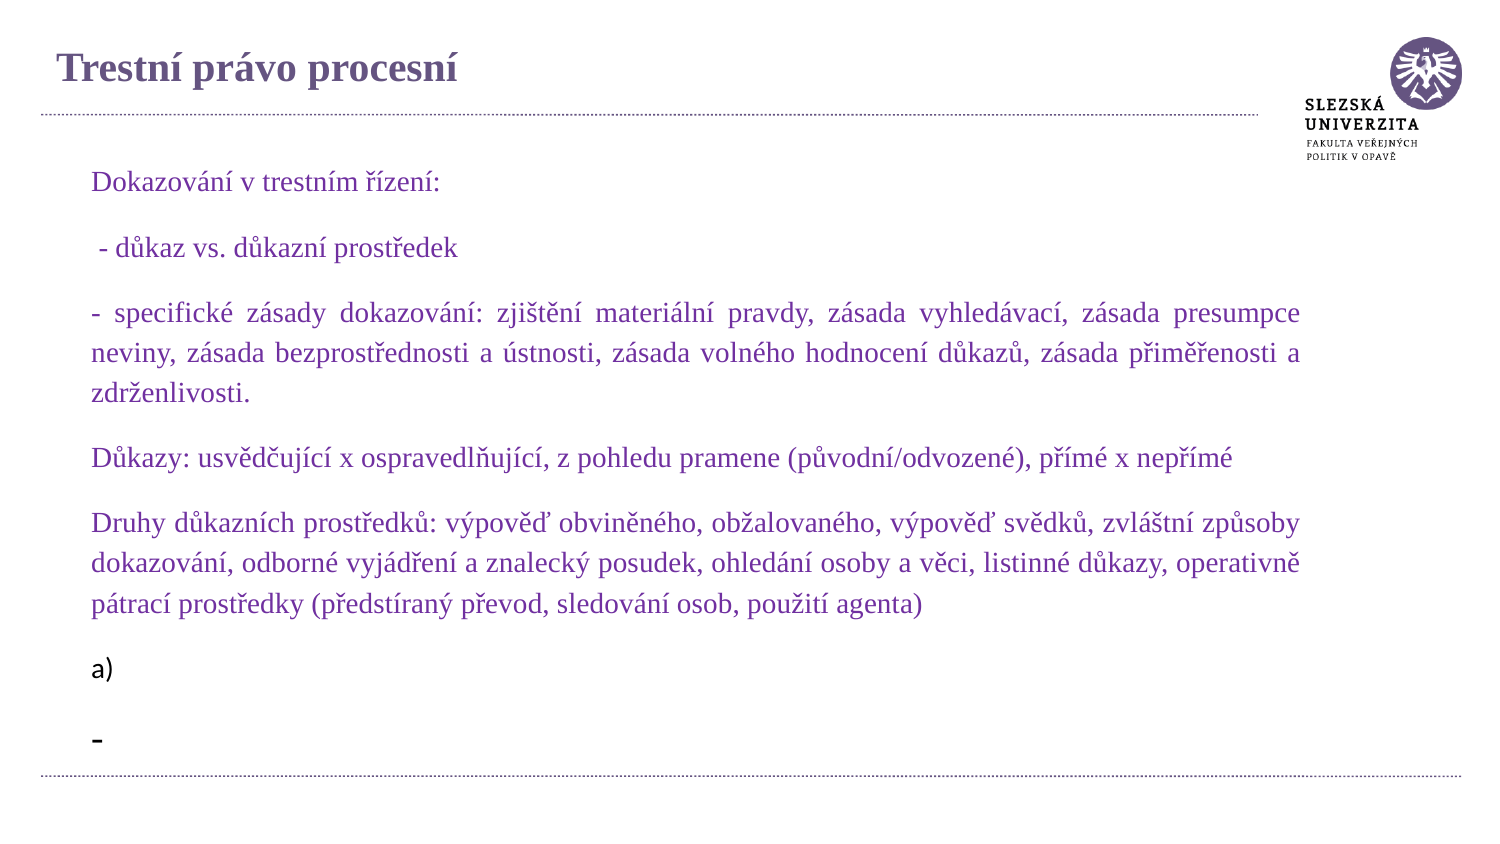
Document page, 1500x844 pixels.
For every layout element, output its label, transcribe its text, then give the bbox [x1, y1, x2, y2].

text_box Dokazování v trestním řízení: - důkaz vs. důkazní prostředek - specifické zásady dokazování: zjištění materiální pravdy, zásada vyhledávací, zásada presumpce neviny, zásada bezprostřednosti a ústnosti, zásada volného hodnocení důkazů, zásada přiměřenosti a zdrženlivosti. Důkazy: usvědčující x ospravedlňující, z pohledu pramene (původní/odvozené), přímé x nepřímé Druhy důkazních prostředků: výpověď obviněného, obžalovaného, výpověď svědků, zvláštní způsoby dokazování, odborné vyjádření a znalecký posudek, ohledání osoby a věci, listinné důkazy, operativně pátrací prostředky (předstíraný převod, sledování osob, použití agenta) [76, 150, 1325, 844]
title Trestní právo procesní [41, 32, 1325, 116]
